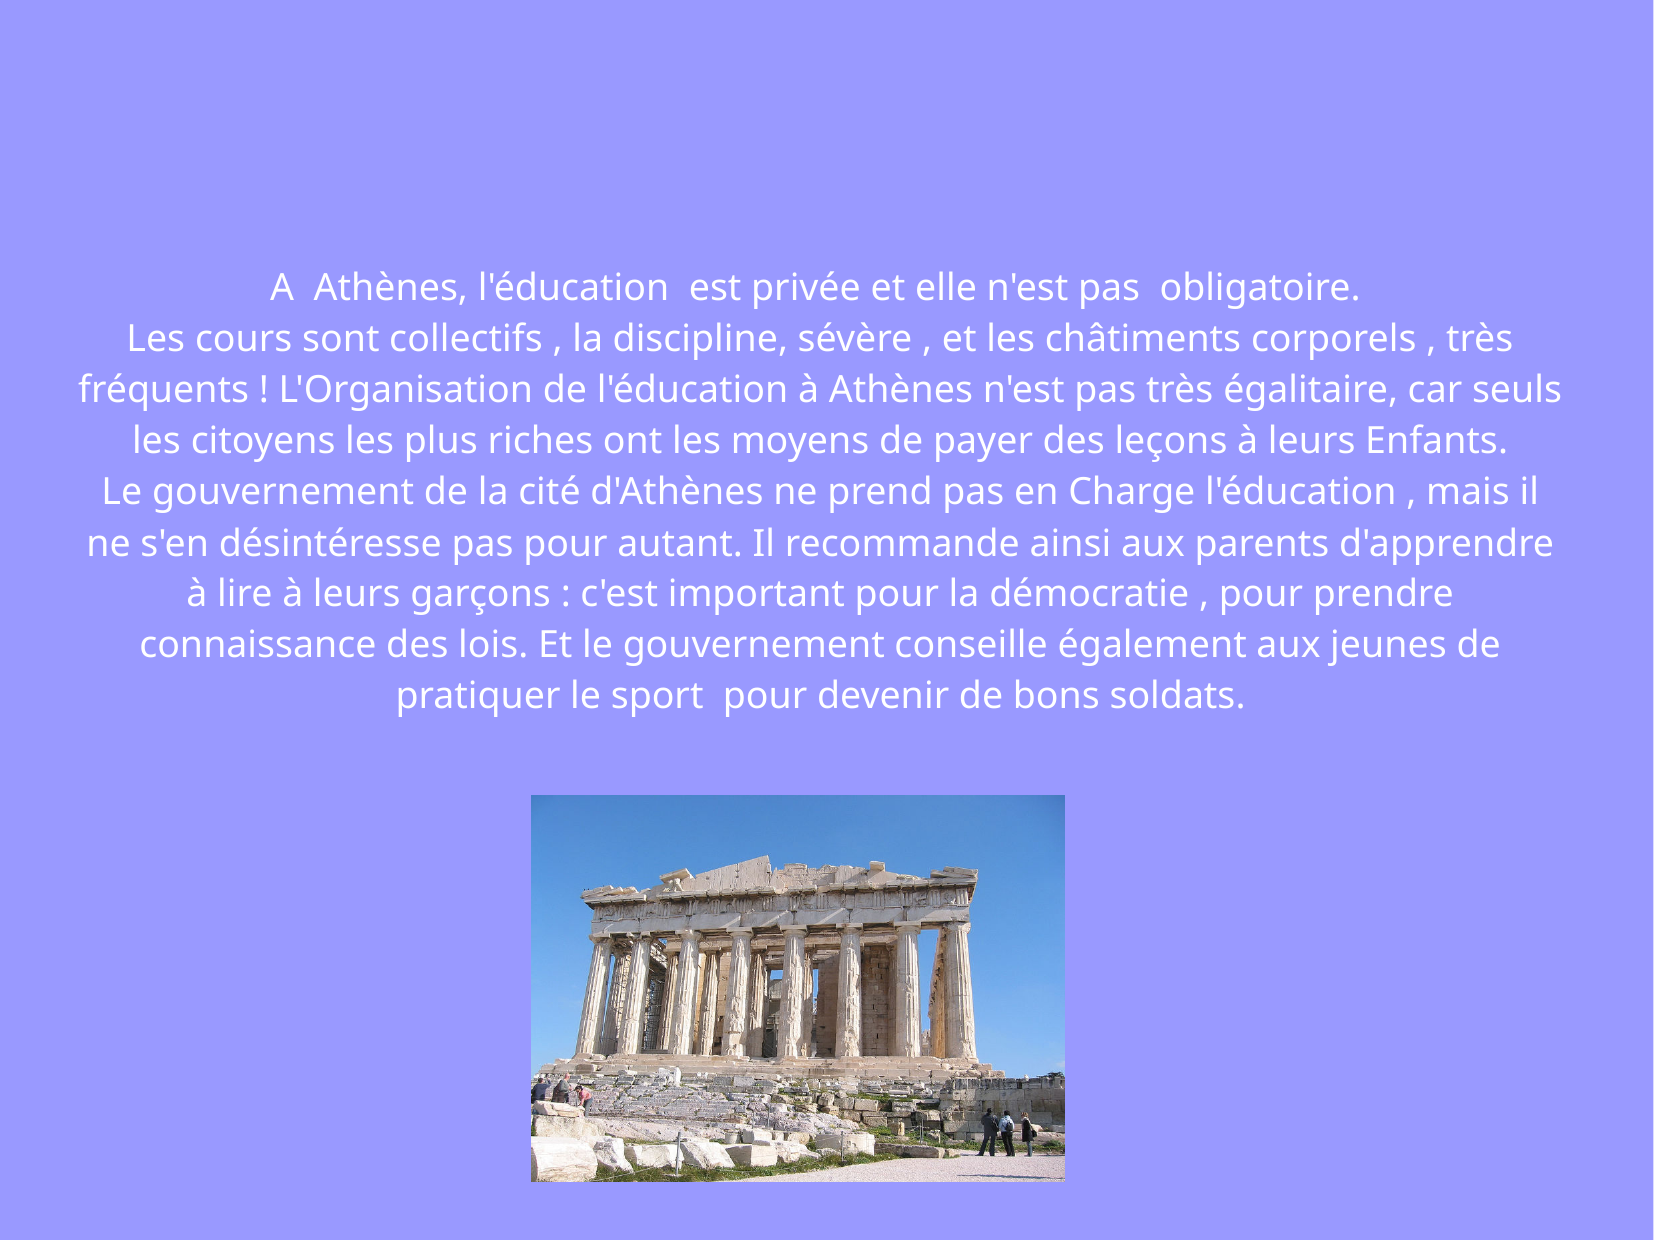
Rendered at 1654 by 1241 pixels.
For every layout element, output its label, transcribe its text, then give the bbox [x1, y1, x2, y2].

picture [531, 795, 1065, 1182]
text_box A Athènes, l'éducation est privée et elle n'est pas obligatoire. Les cours sont collectifs , la discipline, sévère , et les châtiments corporels , très fréquents ! L'Organisation de l'éducation à Athènes n'est pas très égalitaire, car seuls les citoyens les plus riches ont les moyens de payer des leçons à leurs Enfants. Le gouvernement de la cité d'Athènes ne prend pas en Charge l'éducation , mais il ne s'en désintéresse pas pour autant. Il recommande ainsi aux parents d'apprendre à lire à leurs garçons : c'est important pour la démocratie , pour prendre connaissance des lois. Et le gouvernement conseille également aux jeunes de pratiquer le sport pour devenir de bons soldats. [76, 88, 1565, 893]
